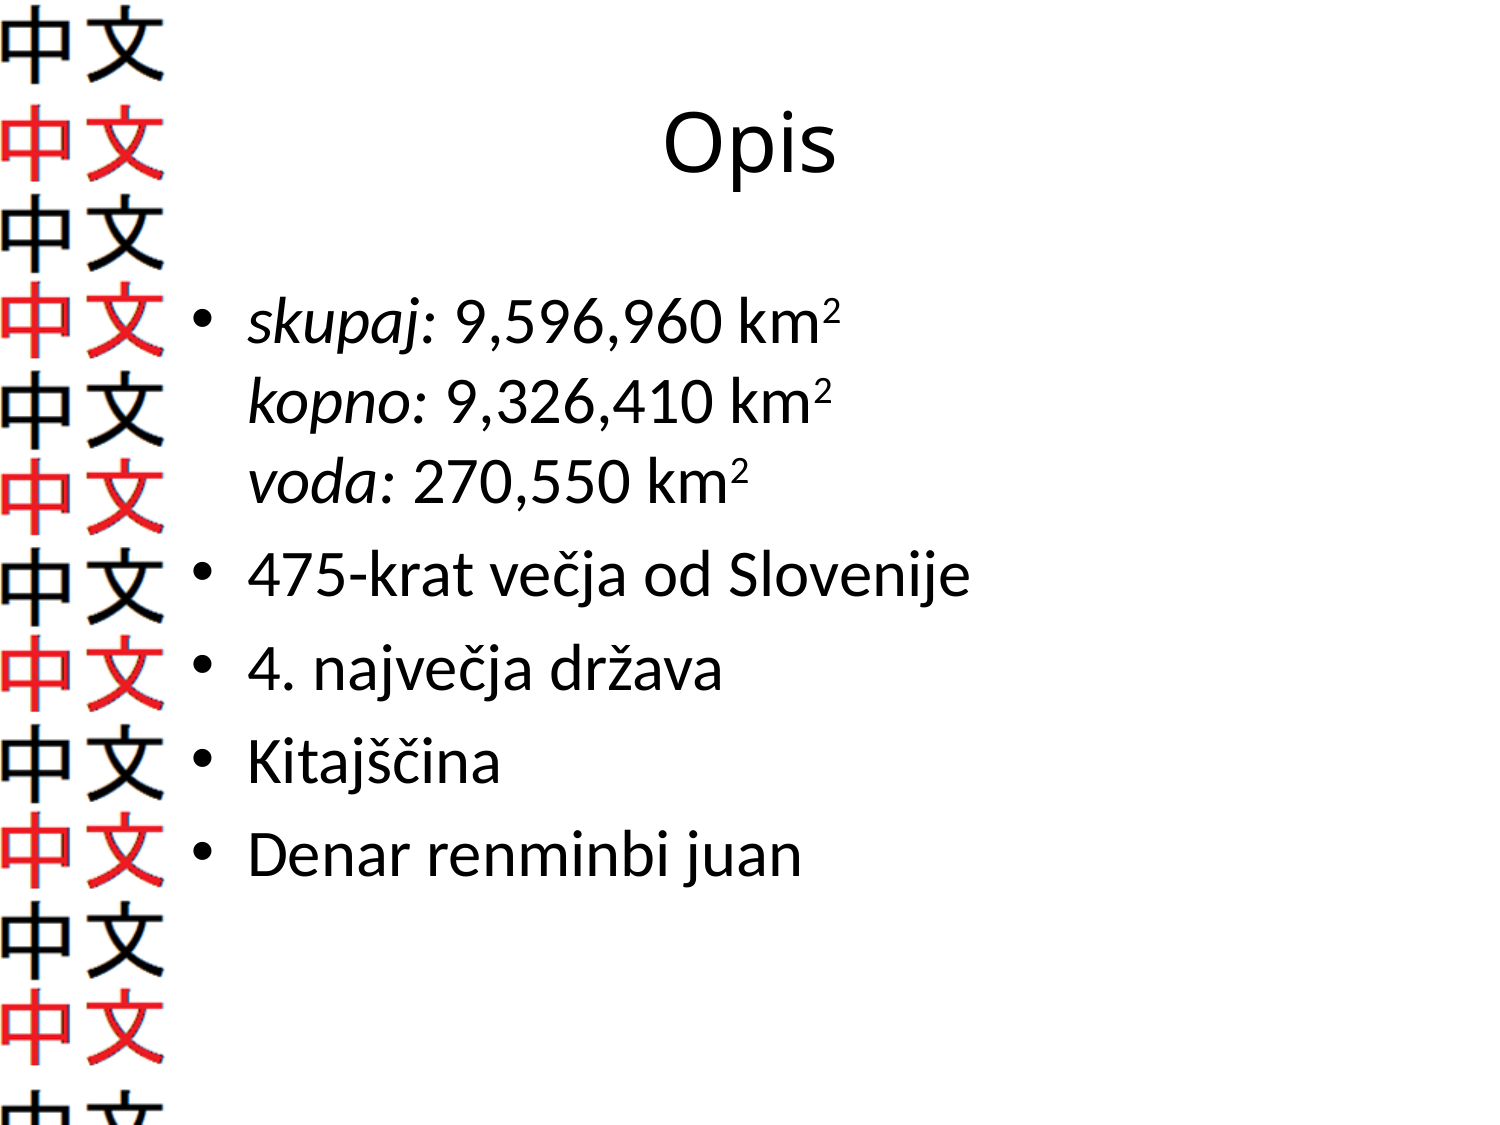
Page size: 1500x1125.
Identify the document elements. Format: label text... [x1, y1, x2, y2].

picture [0, 0, 186, 1125]
list skupaj: 9,596,960 km2 kopno: 9,326,410 km2 voda: 270,550 km2 475-krat večja od Slovenije 4. največja država Kitajščina Denar renminbi juan [186, 269, 1425, 1005]
title Opis [186, 45, 1425, 233]
